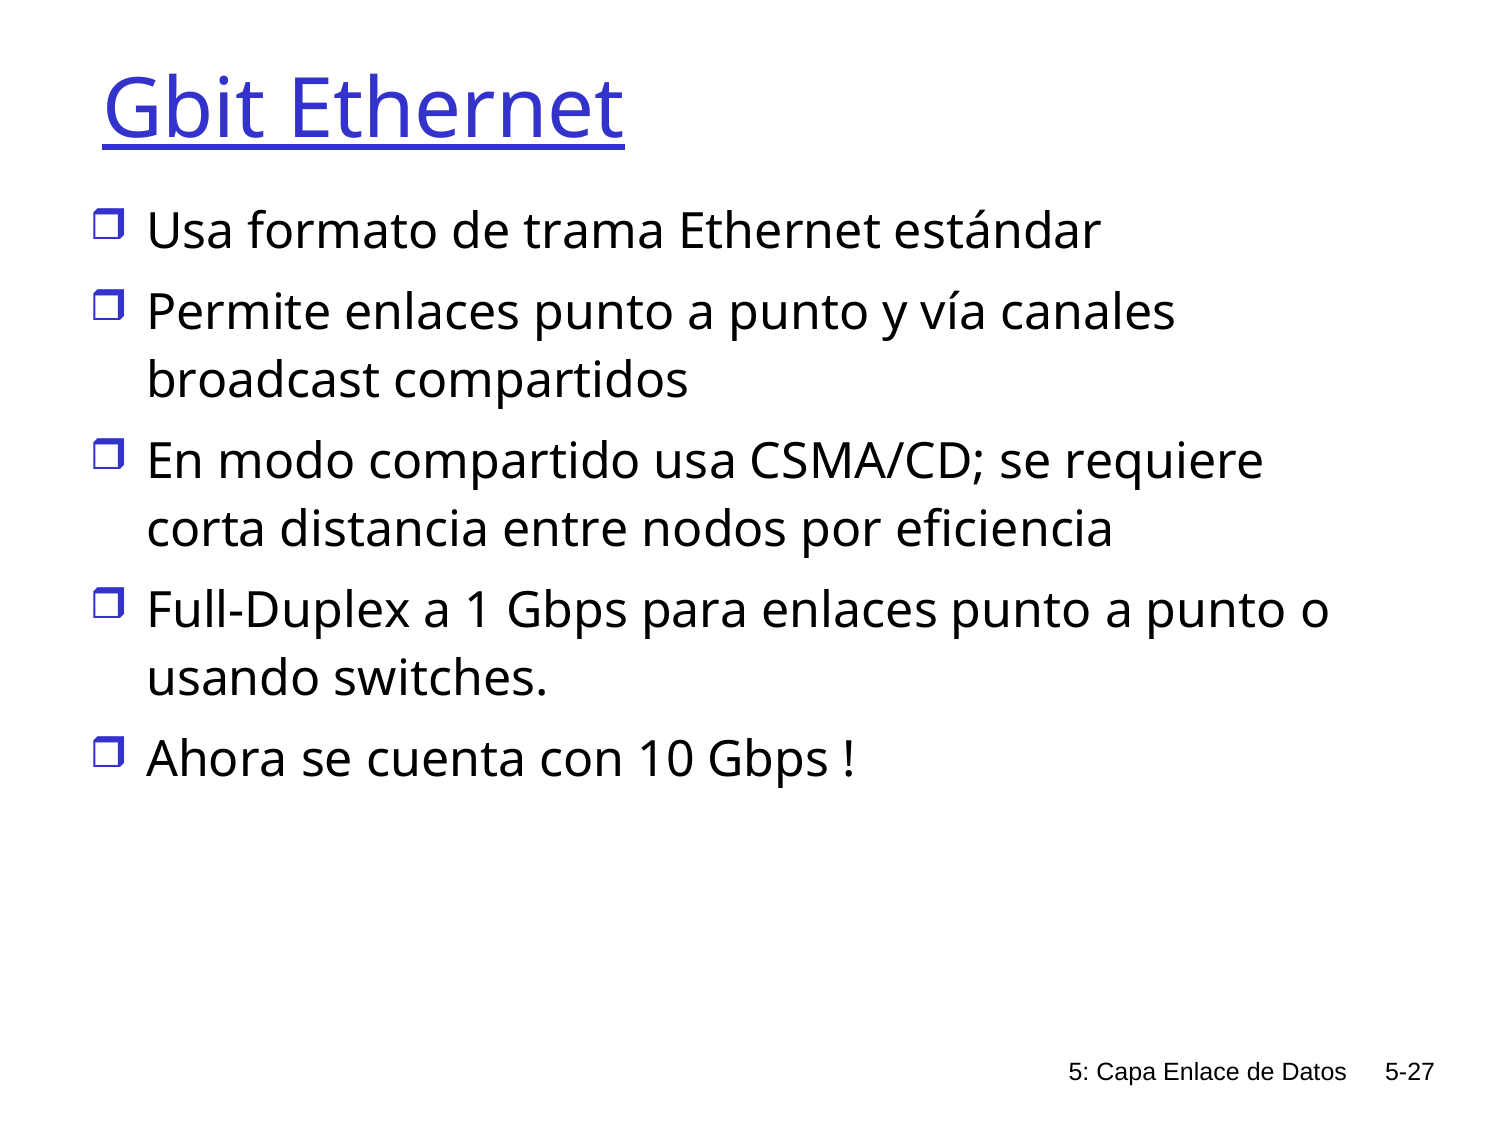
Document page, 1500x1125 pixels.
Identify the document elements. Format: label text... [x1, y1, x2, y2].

title Gbit Ethernet [87, 23, 1363, 187]
list Usa formato de trama Ethernet estándar Permite enlaces punto a punto y vía canales broadcast compartidos En modo compartido usa CSMA/CD; se requiere corta distancia entre nodos por eficiencia Full-Duplex a 1 Gbps para enlaces punto a punto o usando switches. Ahora se cuenta con 10 Gbps ! [75, 187, 1388, 1013]
